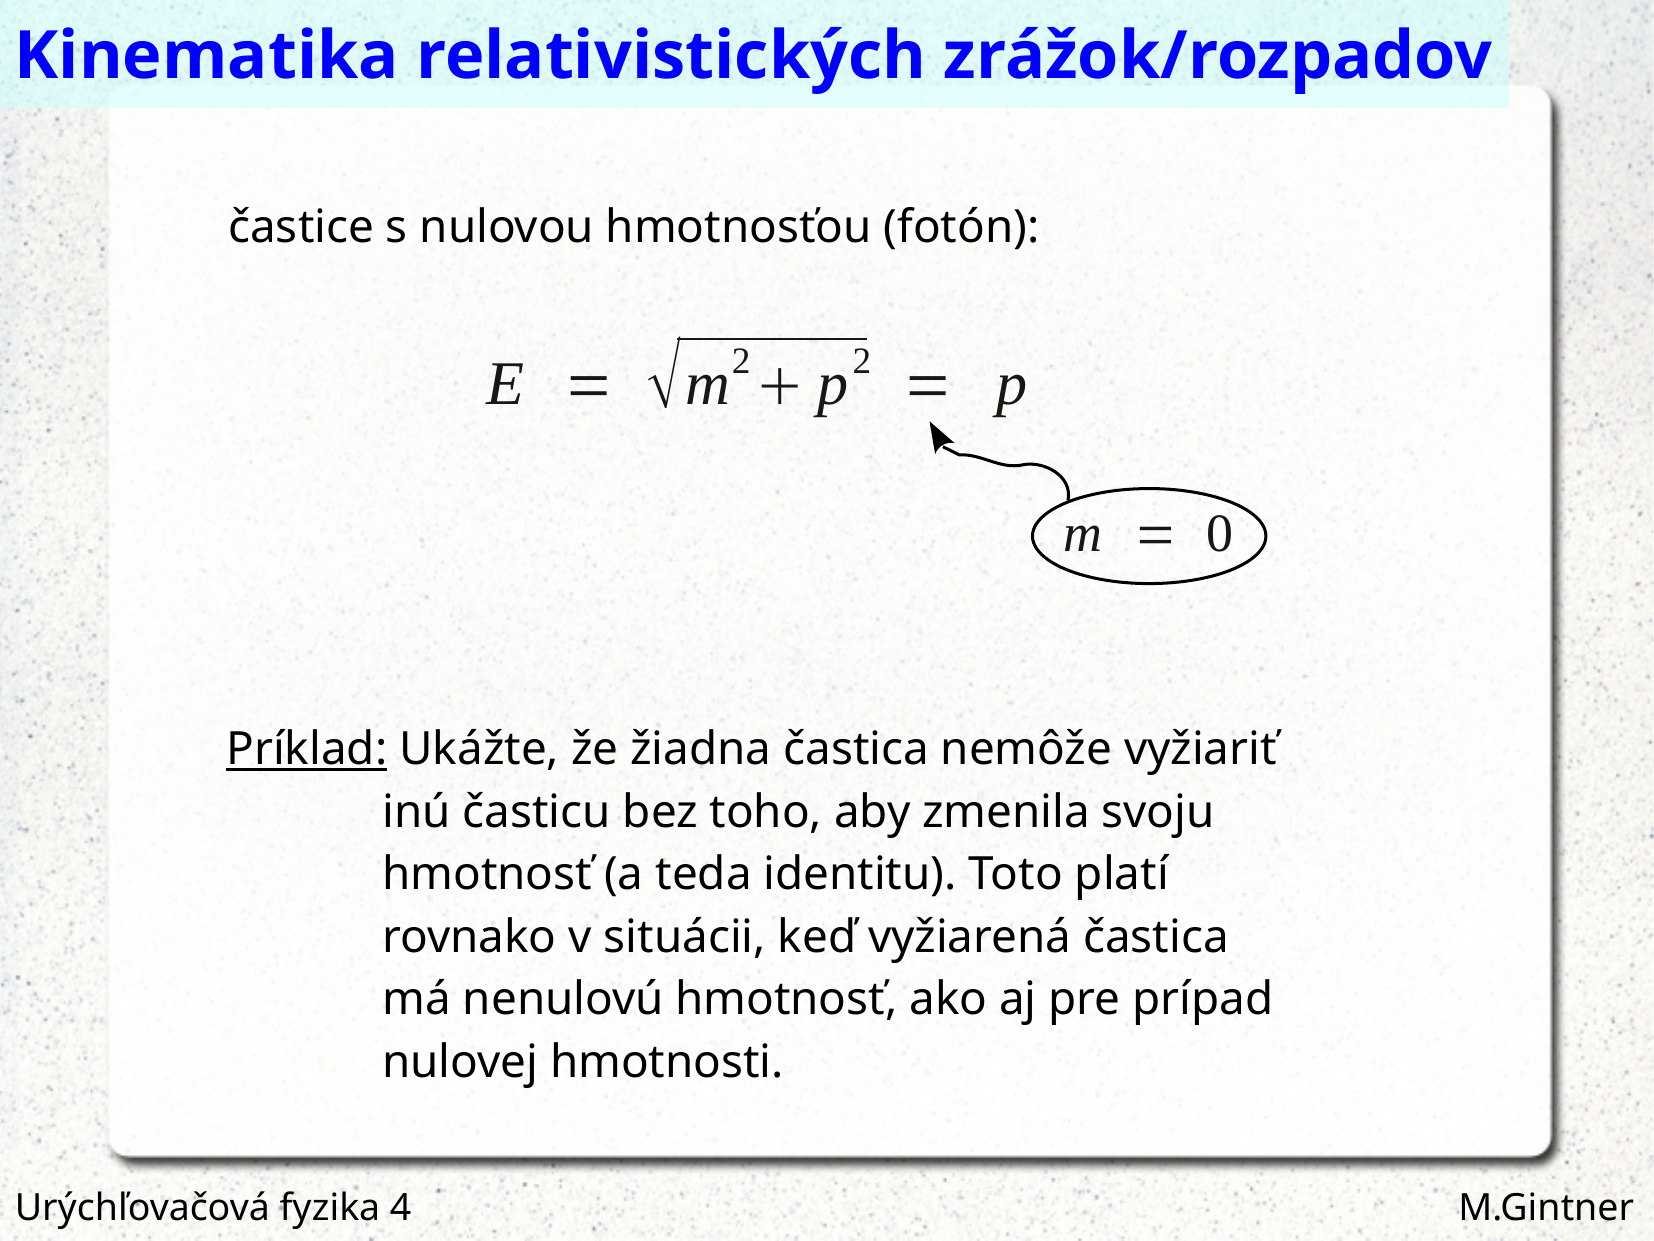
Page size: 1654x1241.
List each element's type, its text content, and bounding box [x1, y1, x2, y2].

text_box častice s nulovou hmotnosťou (fotón): [213, 185, 1050, 265]
text_box M.Gintner [1443, 1173, 1654, 1241]
chart [467, 334, 1042, 419]
chart [1050, 504, 1246, 565]
text_box Príklad: Ukážte, že žiadna častica nemôže vyžiariť inú časticu bez toho, aby zmenila svoju hmotnosť (a teda identitu). Toto platí rovnako v situácii, keď vyžiarená častica má nenulovú hmotnosť, ako aj pre prípad nulovej hmotnosti. [211, 708, 1318, 1106]
picture [0, 0, 1654, 1241]
text_box Urýchľovačová fyzika 4 [0, 1173, 445, 1241]
text_box Kinematika relativistických zrážok/rozpadov [0, 0, 1449, 108]
